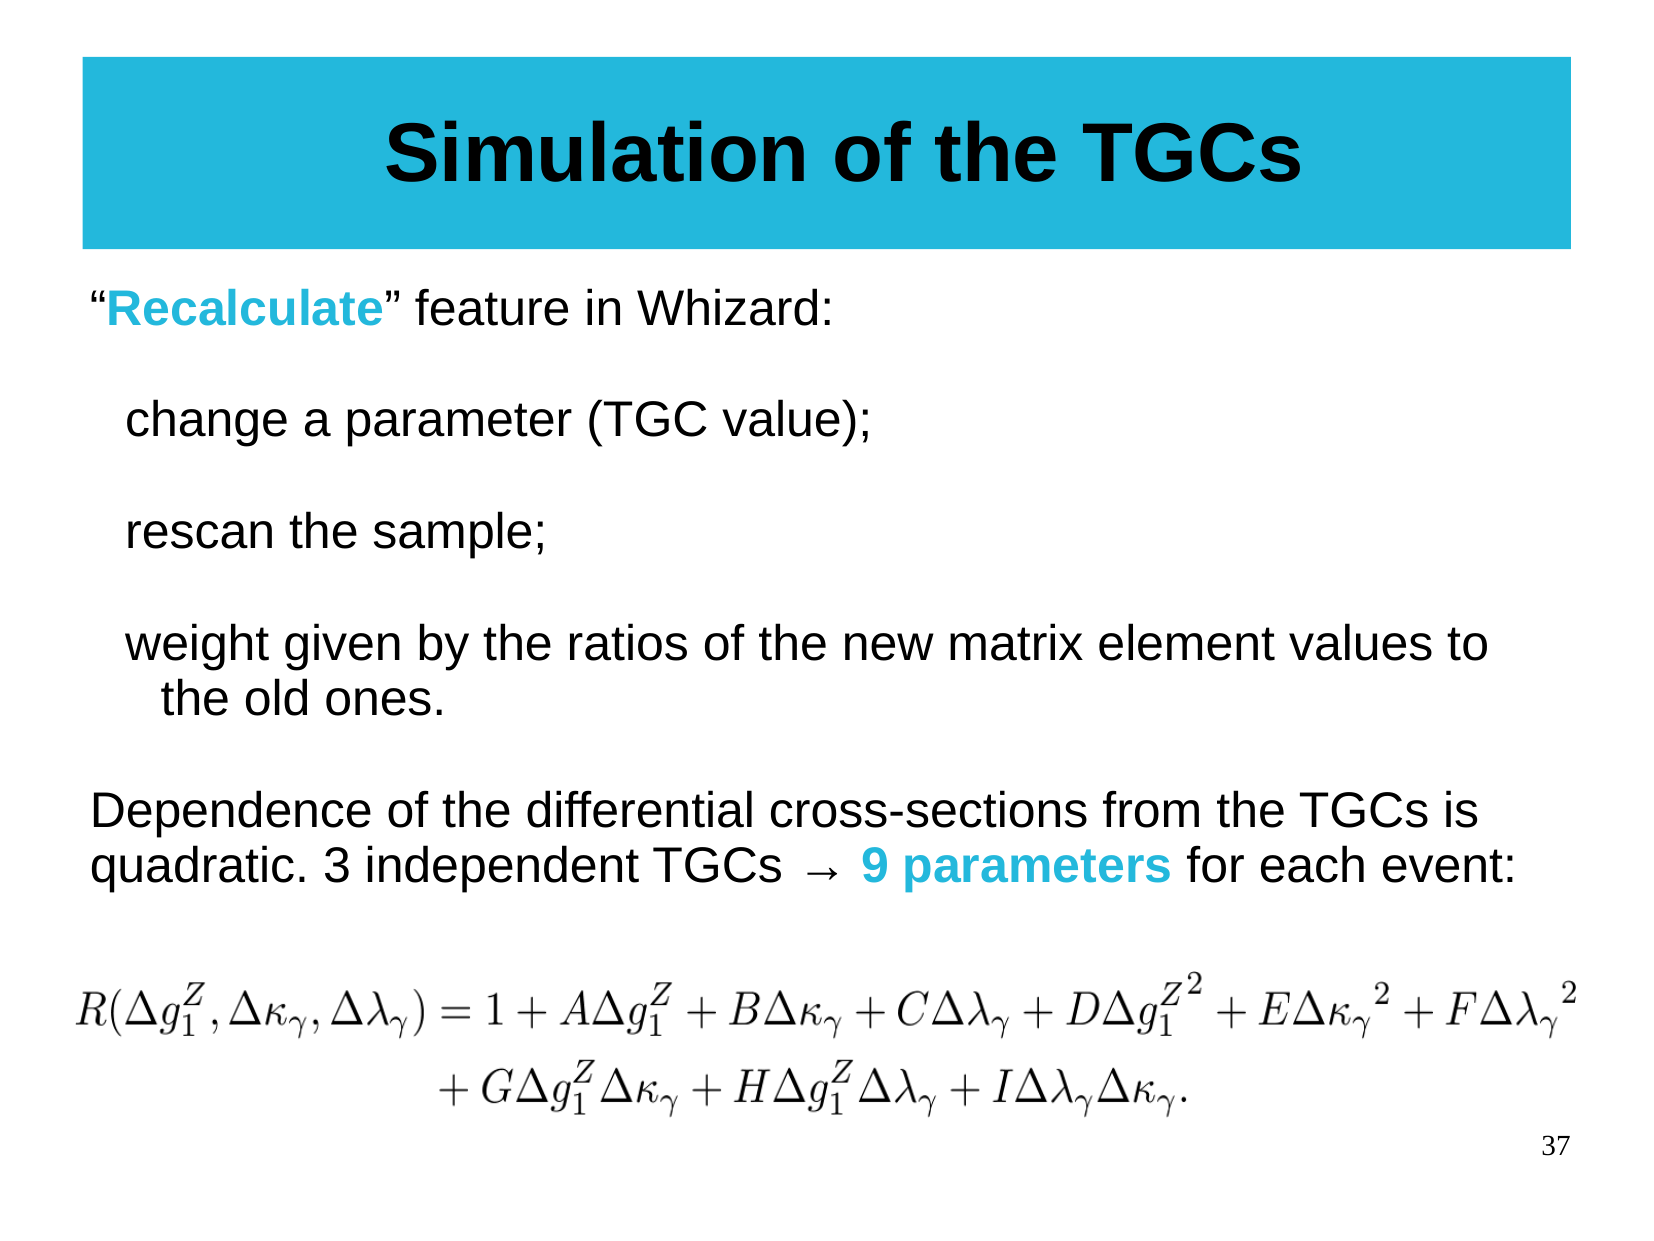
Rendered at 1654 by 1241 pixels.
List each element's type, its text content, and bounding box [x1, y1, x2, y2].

title Simulation of the TGCs [82, 56, 1571, 250]
picture [75, 971, 1576, 1118]
text_box “Recalculate” feature in Whizard: change a parameter (TGC value); rescan the sample; weight given by the ratios of the new matrix element values to the old ones. Dependence of the differential cross-sections from the TGCs is quadratic. 3 independent TGCs → 9 parameters for each event: [75, 272, 1576, 901]
